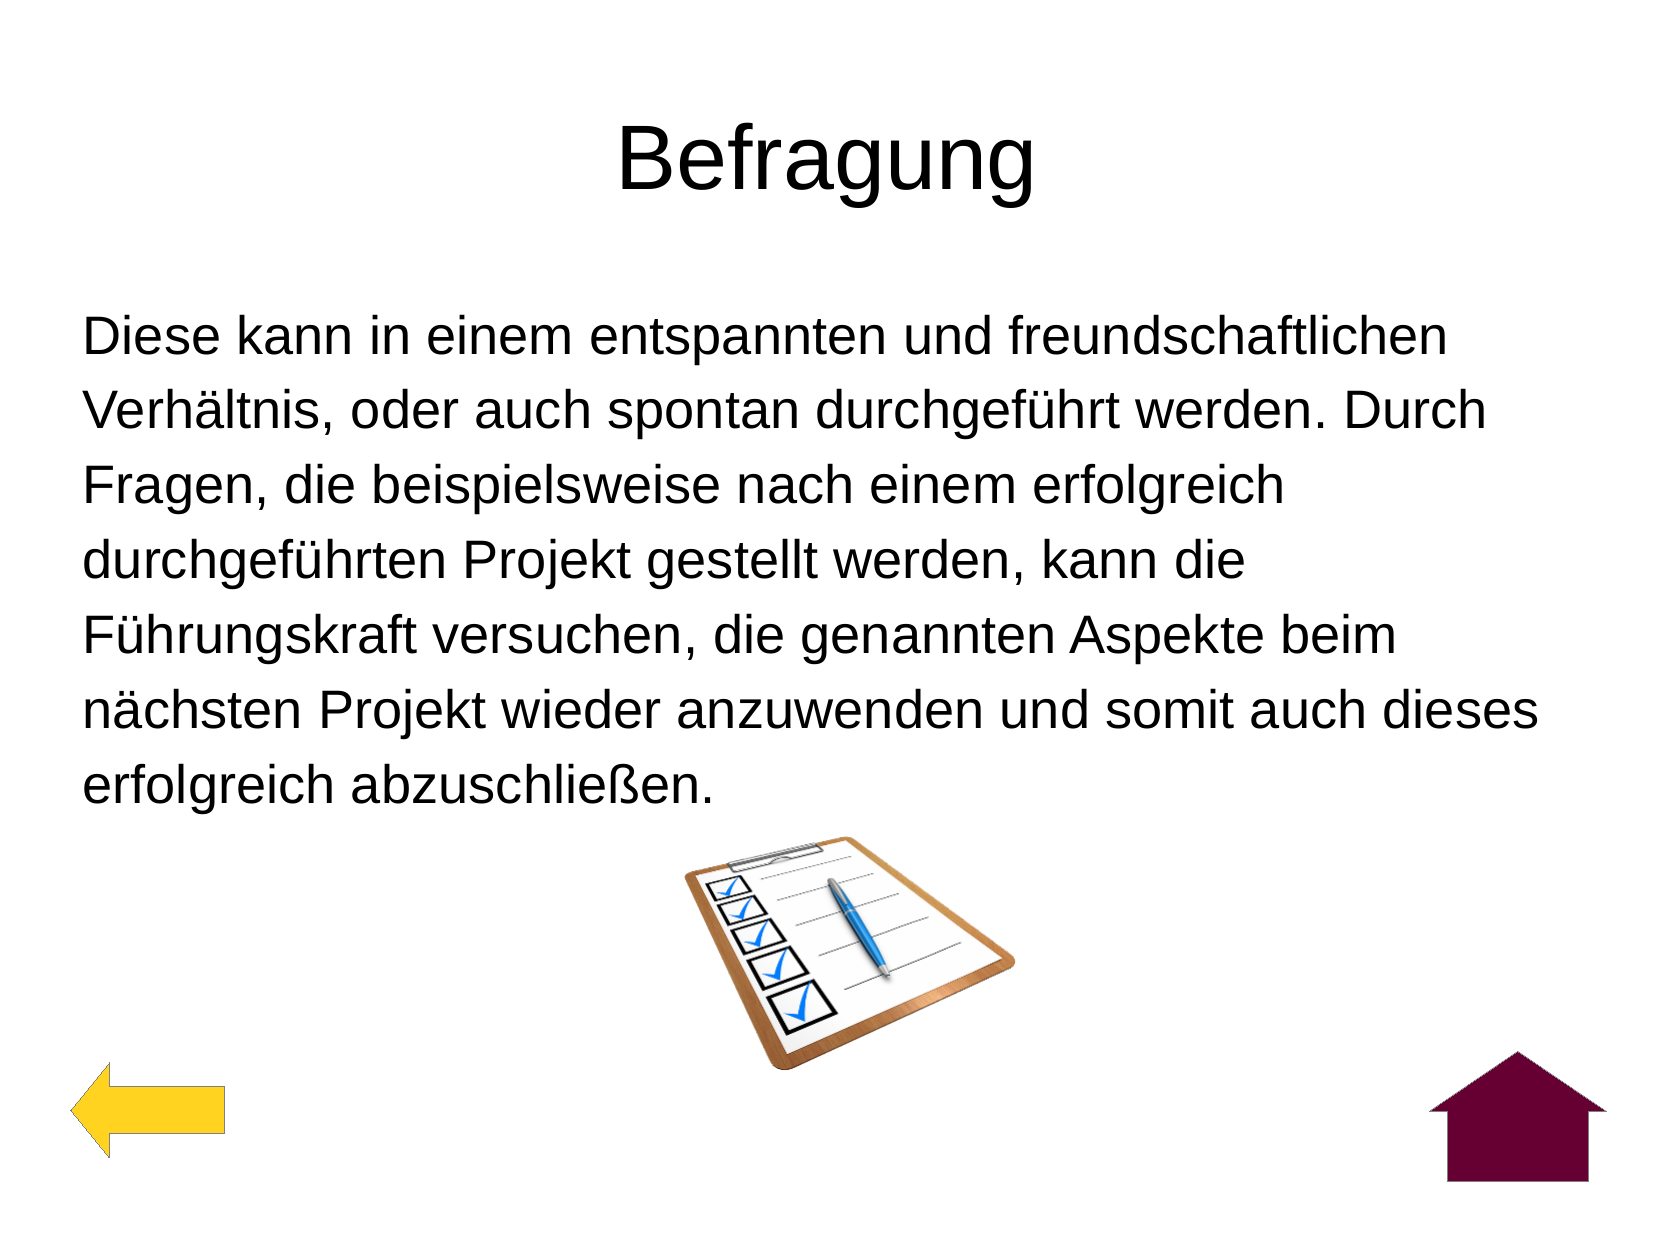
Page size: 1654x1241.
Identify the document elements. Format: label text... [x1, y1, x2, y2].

title Befragung [82, 49, 1571, 257]
list Diese kann in einem entspannten und freundschaftlichen Verhältnis, oder auch spontan durchgeführt werden. Durch Fragen, die beispielsweise nach einem erfolgreich durchgeführten Projekt gestellt werden, kann die Führungskraft versuchen, die genannten Aspekte beim nächsten Projekt wieder anzuwenden und somit auch dieses erfolgreich abzuschließen. [82, 290, 1571, 1109]
text_box [70, 1062, 225, 1158]
picture [673, 791, 1018, 1074]
text_box [1429, 1051, 1607, 1182]
